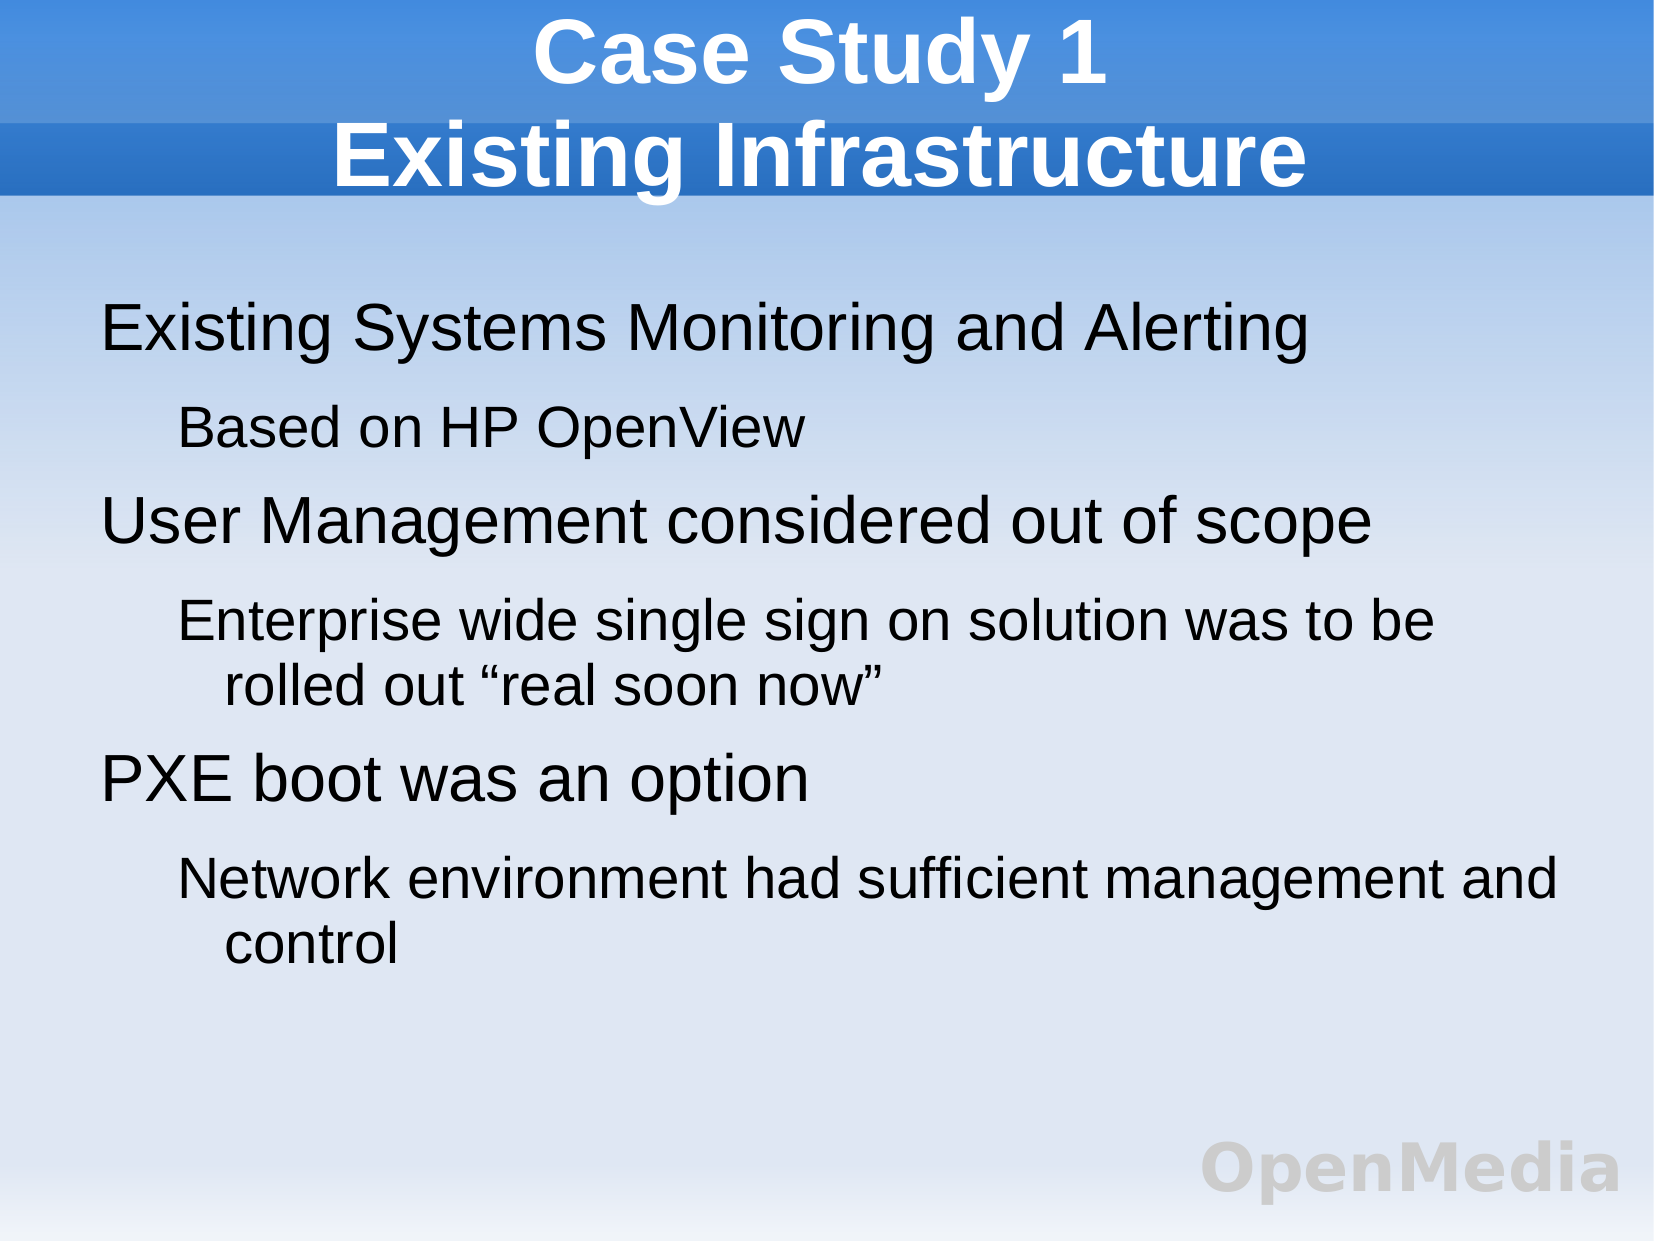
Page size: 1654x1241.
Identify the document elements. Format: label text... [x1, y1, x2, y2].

list Existing Systems Monitoring and Alerting Based on HP OpenView User Management considered out of scope Enterprise wide single sign on solution was to be rolled out “real soon now” PXE boot was an option Network environment had sufficient management and control [82, 290, 1571, 1094]
title Case Study 1 Existing Infrastructure [76, 1, 1565, 207]
picture [0, 0, 1654, 1241]
